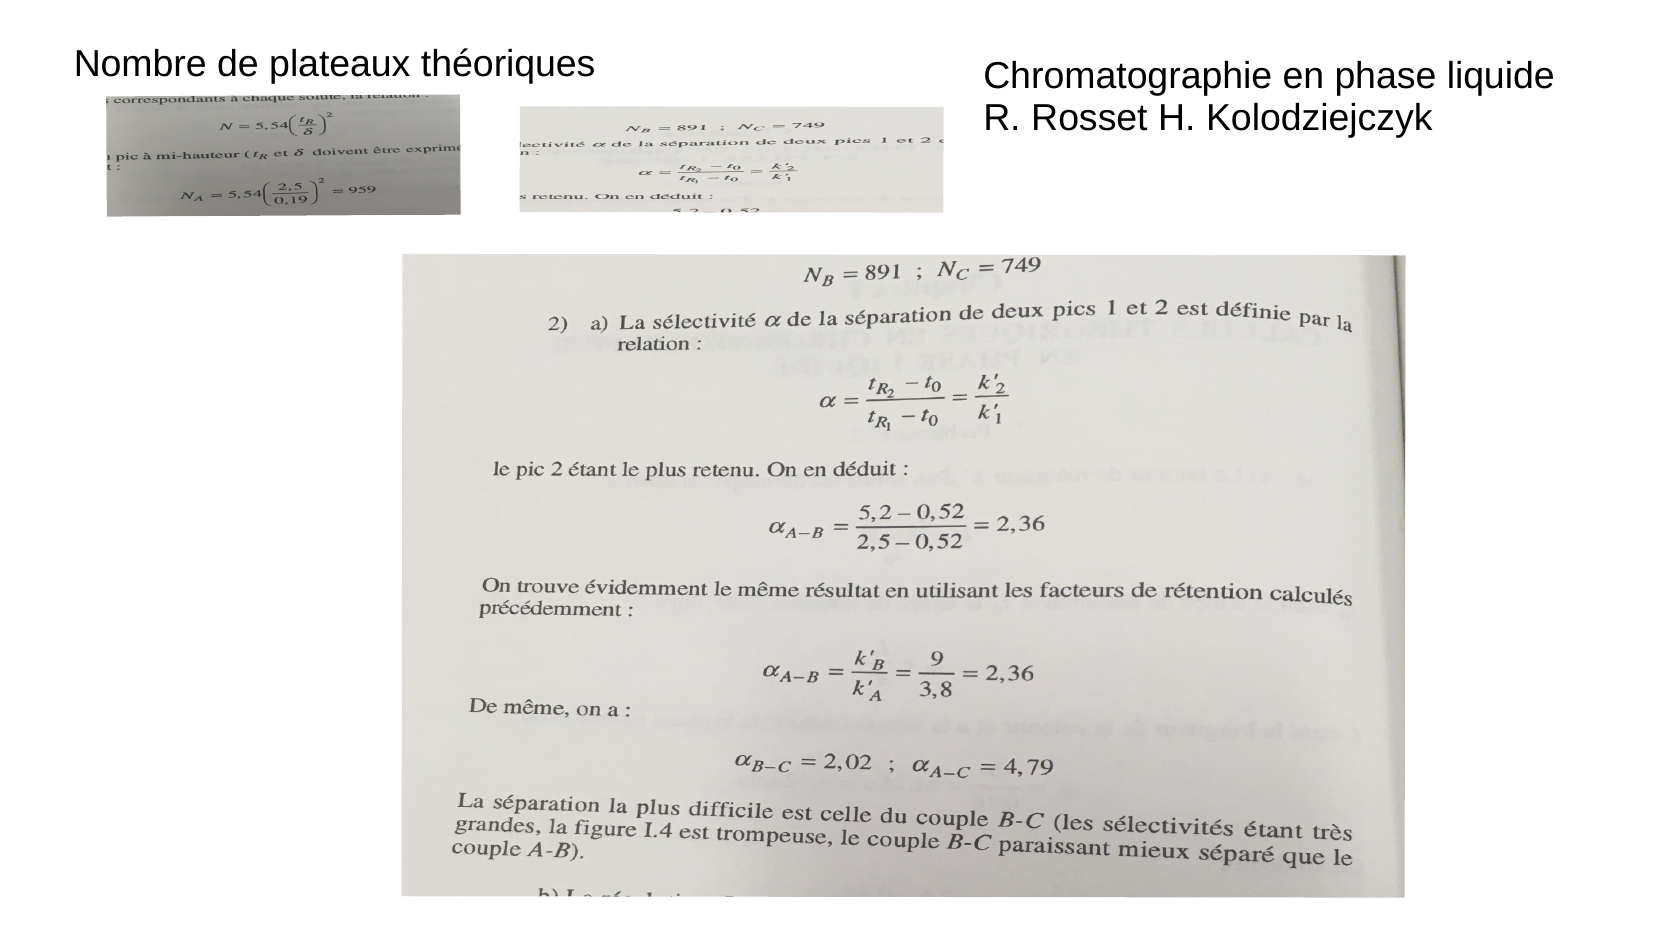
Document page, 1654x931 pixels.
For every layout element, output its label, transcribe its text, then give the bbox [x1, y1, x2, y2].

picture [106, 177, 461, 217]
picture [401, 253, 1406, 898]
picture [519, 106, 944, 213]
text_box Chromatographie en phase liquide R. Rosset H. Kolodziejczyk [968, 47, 1654, 231]
text_box Nombre de plateaux théoriques [59, 35, 709, 177]
